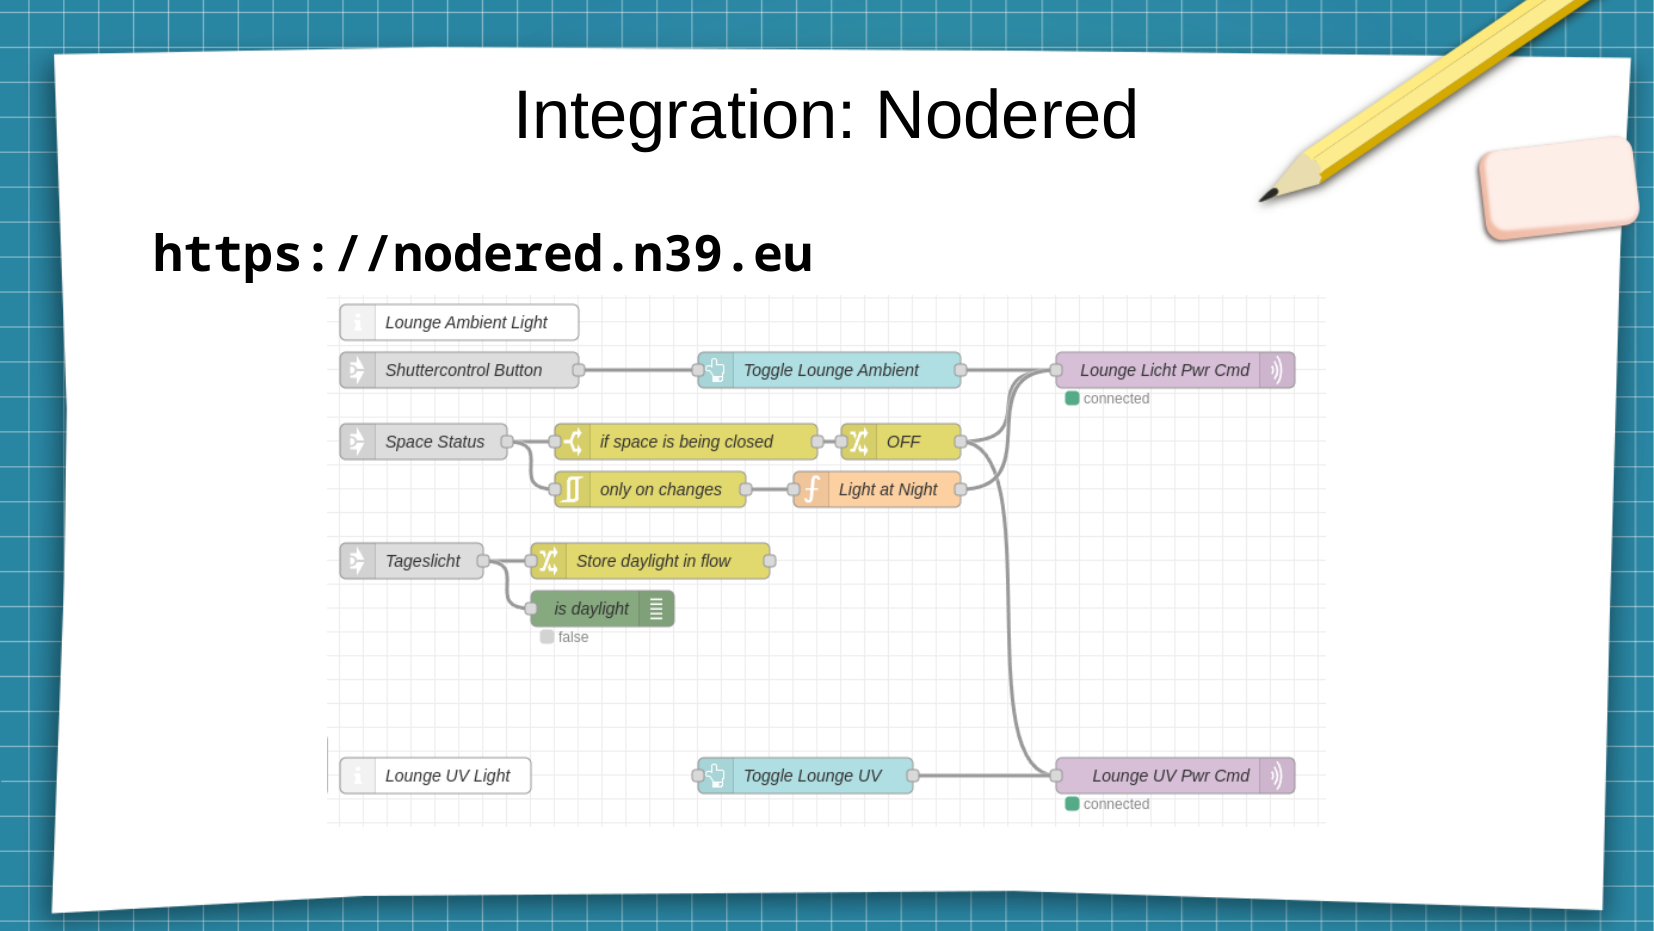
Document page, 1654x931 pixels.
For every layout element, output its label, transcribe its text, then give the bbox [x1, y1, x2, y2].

list https://nodered.n39.eu [82, 217, 1571, 325]
title Integration: Nodered [82, 37, 1571, 193]
picture [0, 0, 1654, 931]
